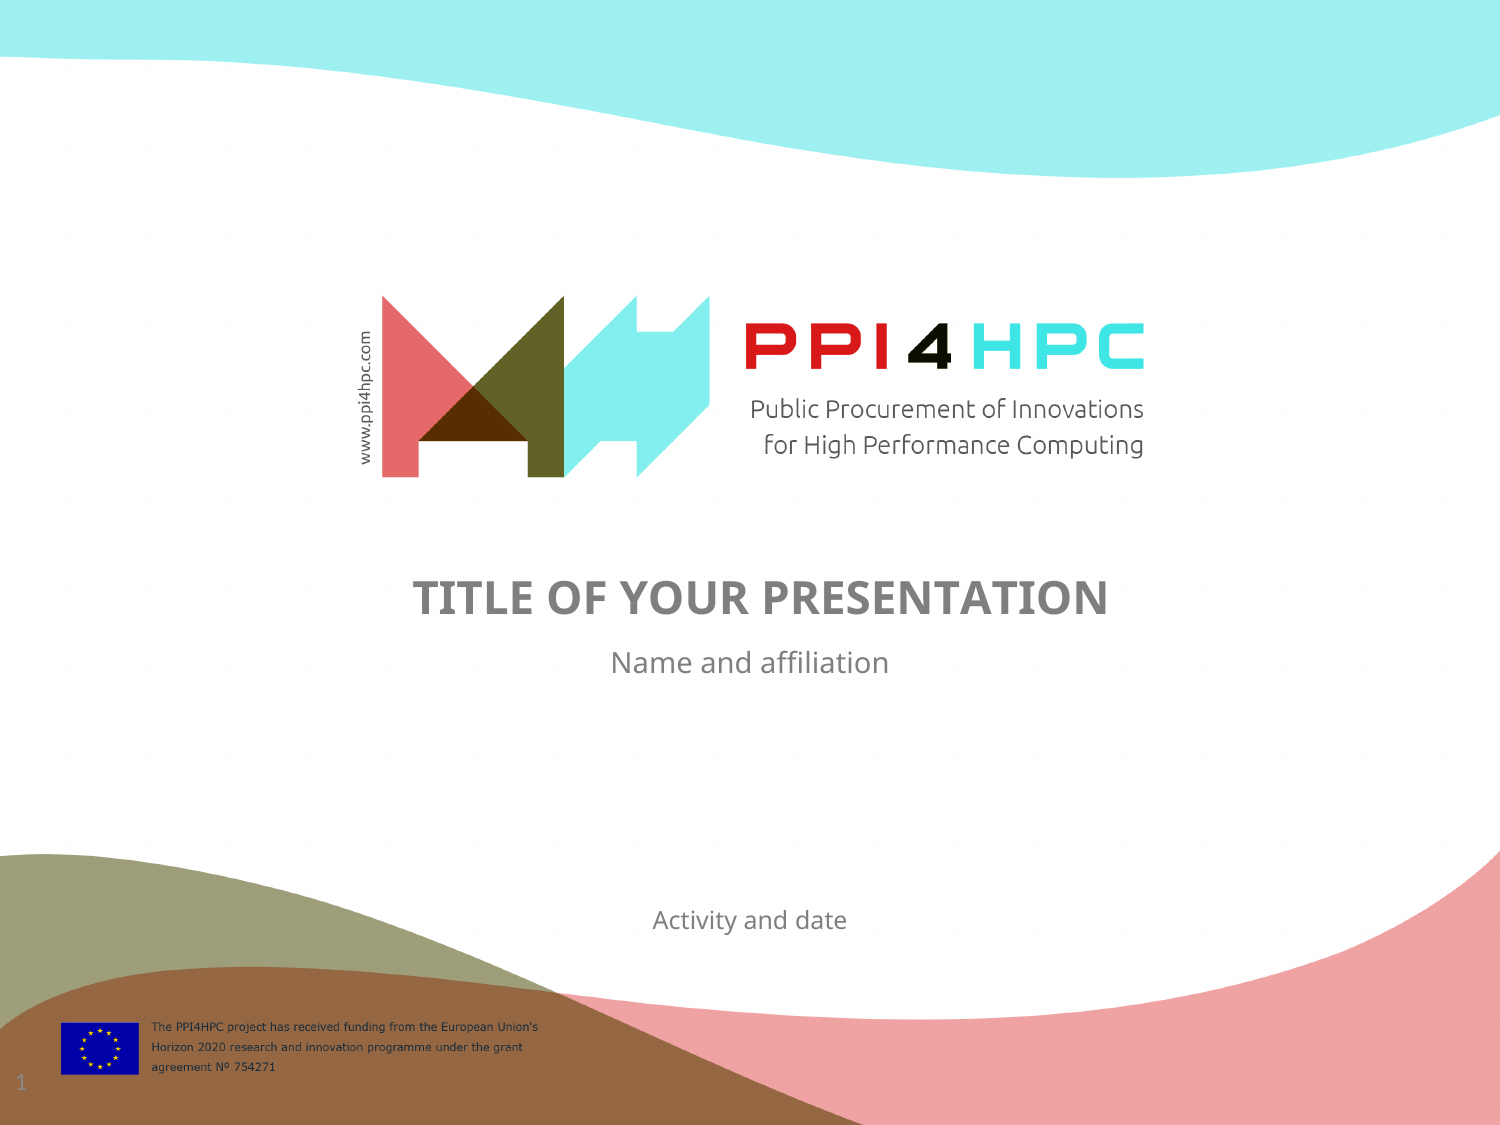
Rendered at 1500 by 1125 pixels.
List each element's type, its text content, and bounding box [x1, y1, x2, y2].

text_box TITLE OF YOUR PRESENTATION [305, 560, 1217, 632]
text_box Name and affiliation [413, 636, 1087, 688]
text_box <número> [0, 1050, 350, 1111]
picture [0, 0, 1500, 1125]
text_box Activity and date [413, 897, 1087, 943]
